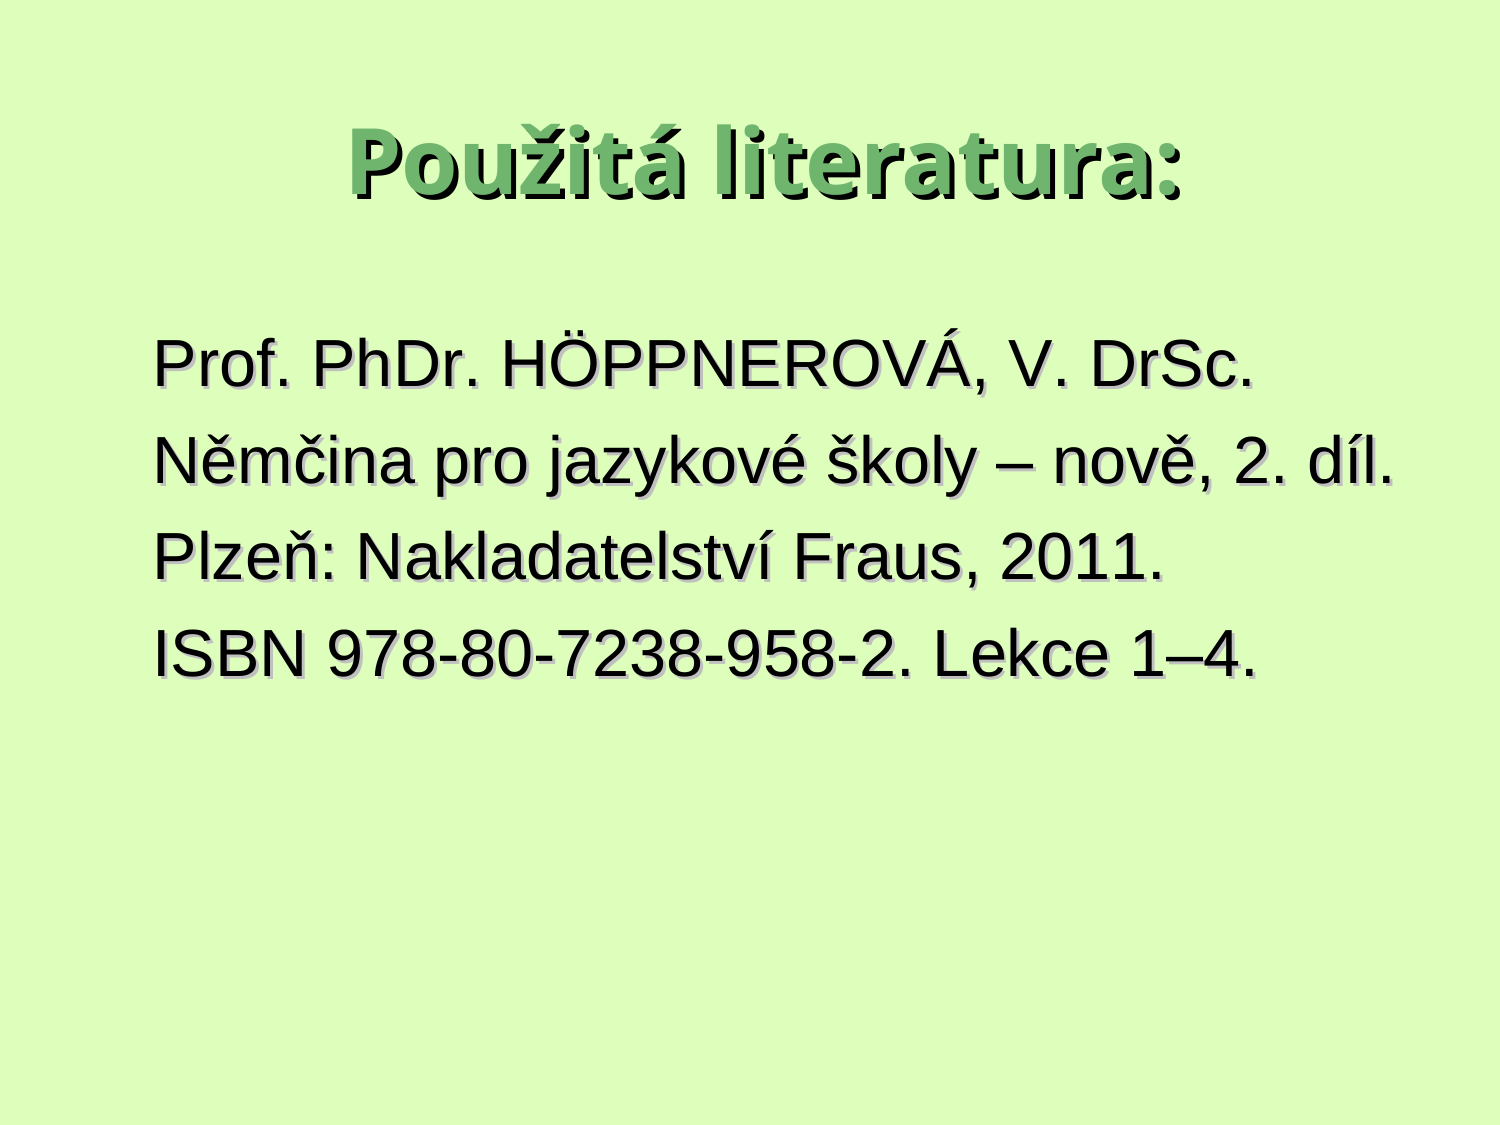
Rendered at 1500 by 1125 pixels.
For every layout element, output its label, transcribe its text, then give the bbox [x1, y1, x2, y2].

title Použitá literatura: [75, 40, 1451, 276]
list Prof. PhDr. HÖPPNEROVÁ, V. DrSc. Němčina pro jazykové školy – nově, 2. díl. Plzeň: Nakladatelství Fraus, 2011. ISBN 978-80-7238-958-2. Lekce 1–4. [137, 312, 1451, 1000]
